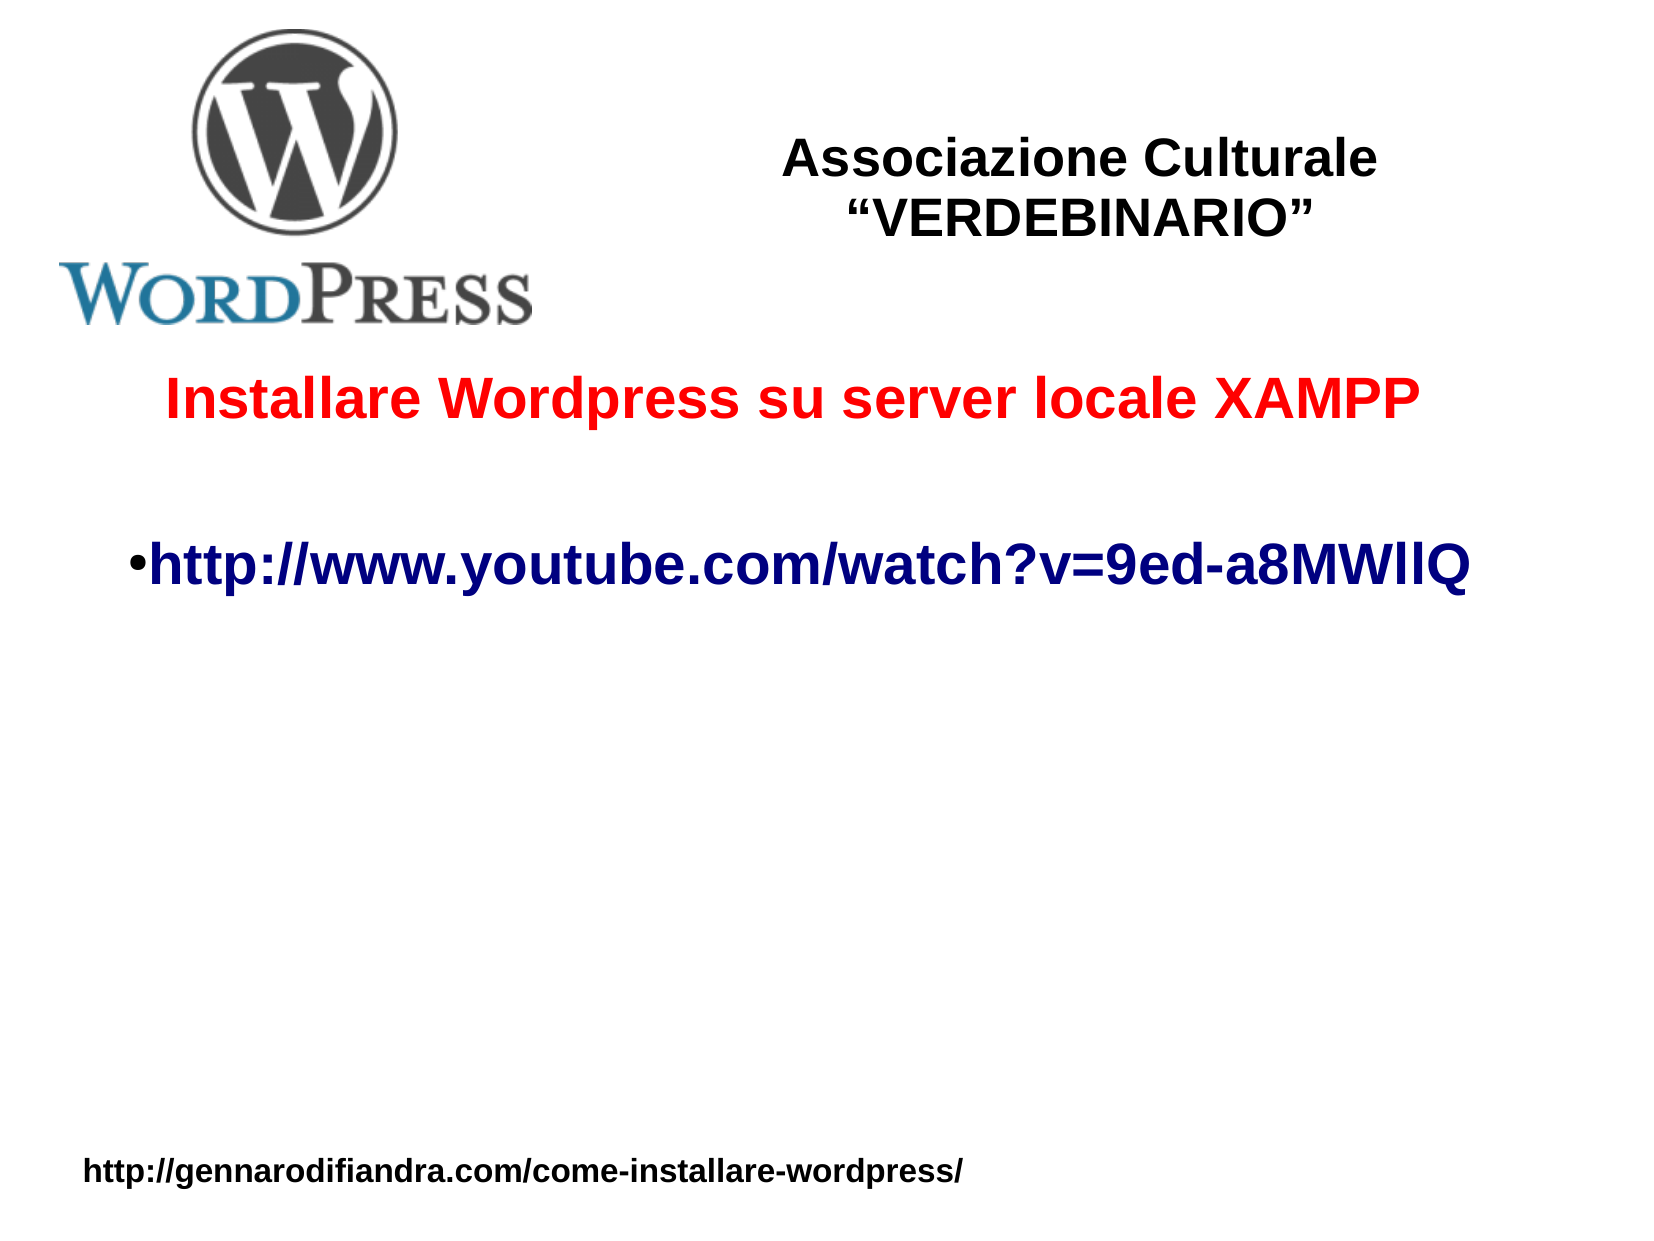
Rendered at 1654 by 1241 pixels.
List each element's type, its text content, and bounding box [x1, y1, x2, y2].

picture [59, 29, 532, 325]
text_box http://www.youtube.com/watch?v=9ed-a8MWllQ [88, 436, 1512, 693]
title Associazione Culturale “VERDEBINARIO” [590, 50, 1571, 325]
text_box Installare Wordpress su server locale XAMPP [82, 354, 1506, 443]
title http://gennarodifiandra.com/come-installare-wordpress/ [82, 1122, 1063, 1221]
